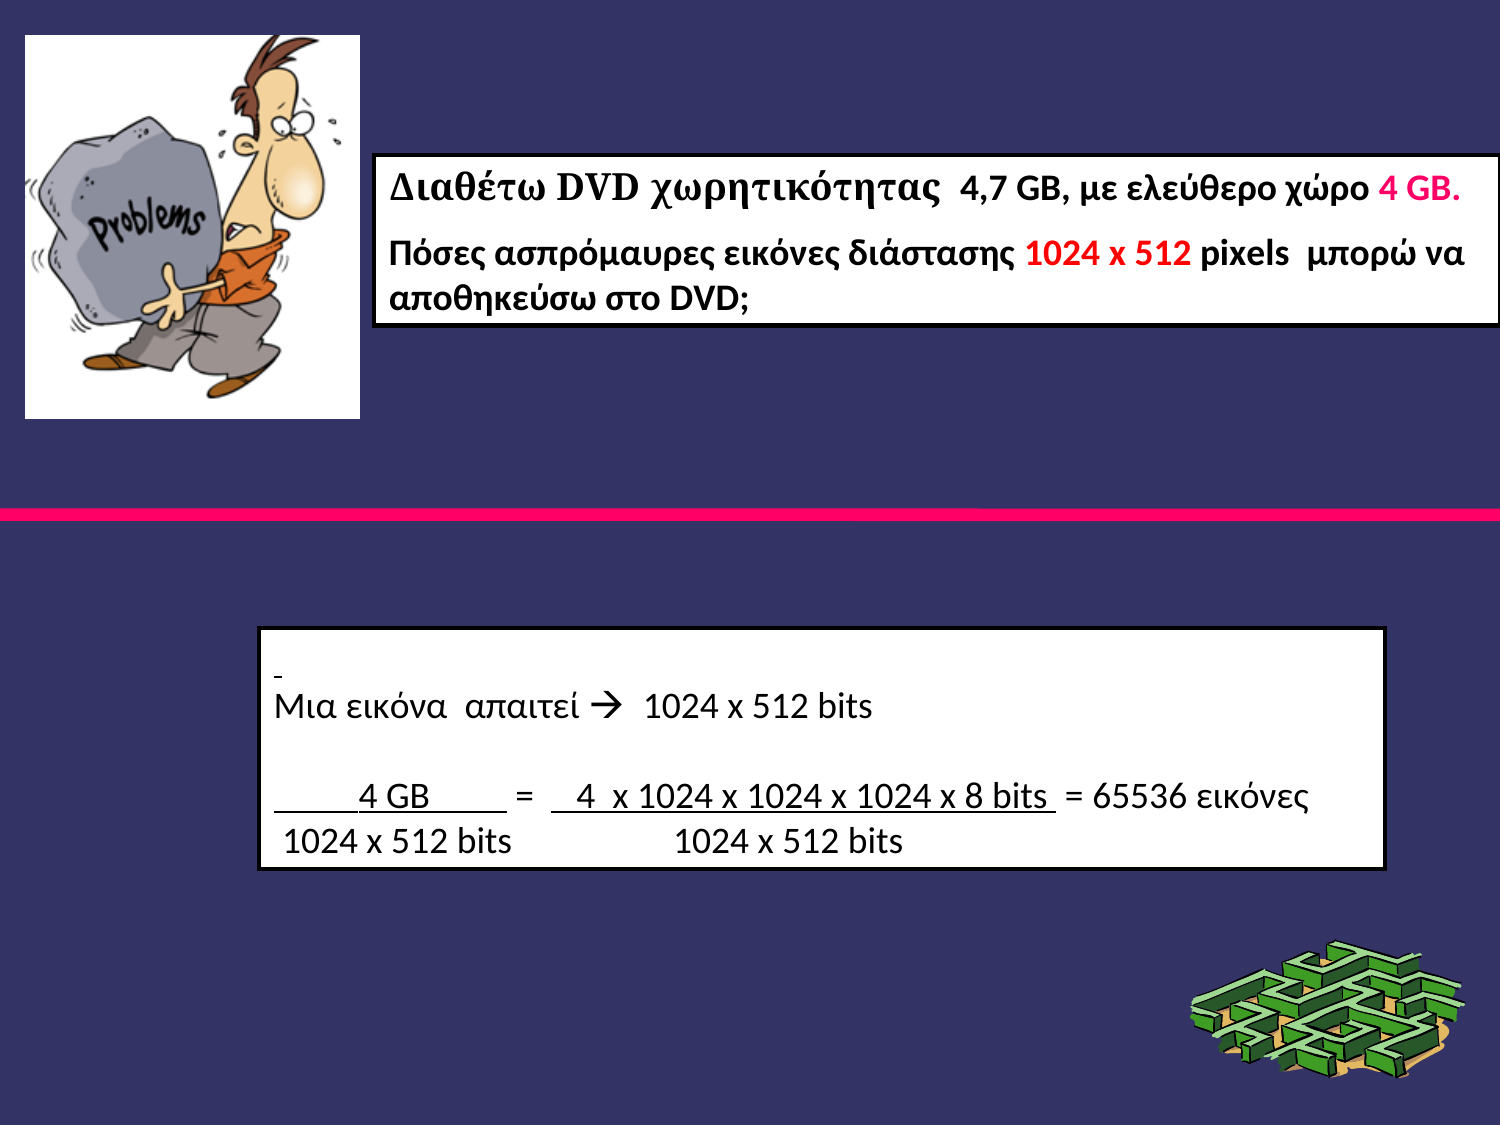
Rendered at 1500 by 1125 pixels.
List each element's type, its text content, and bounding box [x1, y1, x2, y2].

text_box Μια εικόνα απαιτεί  1024 x 512 bits 4 GB = 4 x 1024 x 1024 x 1024 x 8 bits = 65536 εικόνες 1024 x 512 bits 1024 x 512 bits [258, 628, 1385, 869]
picture [25, 35, 360, 419]
text_box Διαθέτω DVD χωρητικότητας 4,7 GB, με ελεύθερο χώρο 4 GB. Πόσες ασπρόμαυρες εικόνες διάστασης 1024 x 512 pixels μπορώ να αποθηκεύσω στο DVD; [373, 155, 1500, 326]
